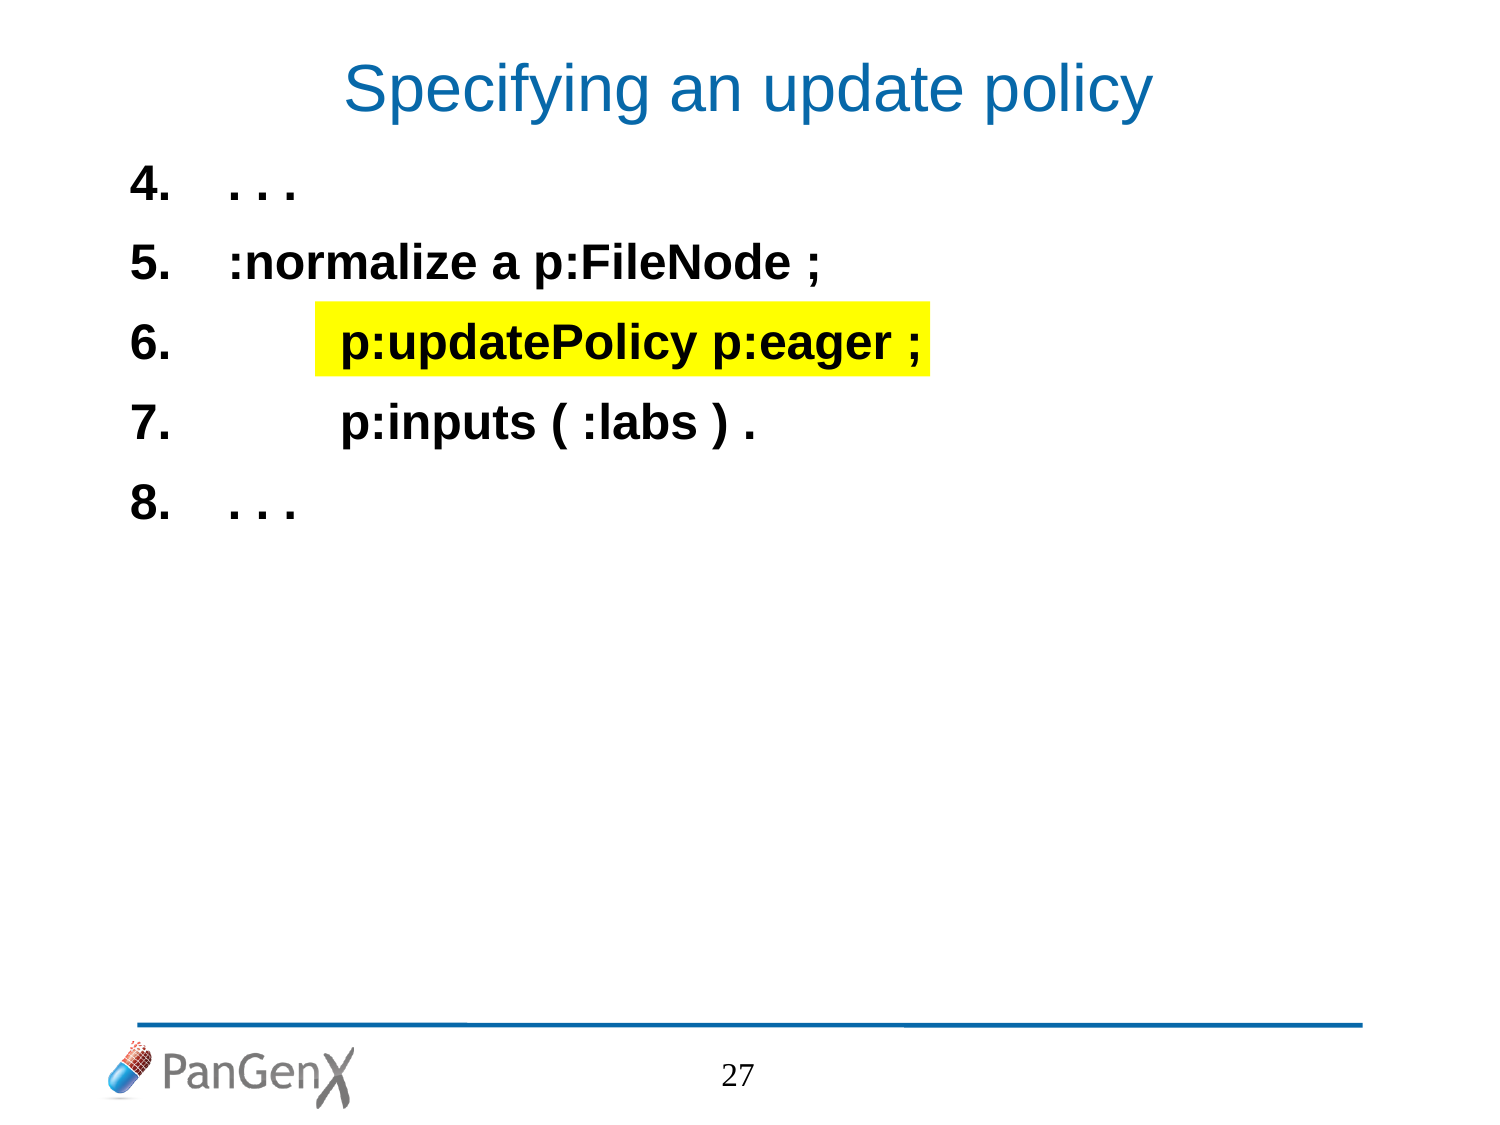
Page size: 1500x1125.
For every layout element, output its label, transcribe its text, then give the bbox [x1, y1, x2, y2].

picture [89, 1041, 354, 1109]
title Specifying an update policy [0, 6, 1500, 149]
list . . . :normalize a p:FileNode ; p:updatePolicy p:eager ; p:inputs ( :labs ) . . . . [115, 135, 1387, 1036]
